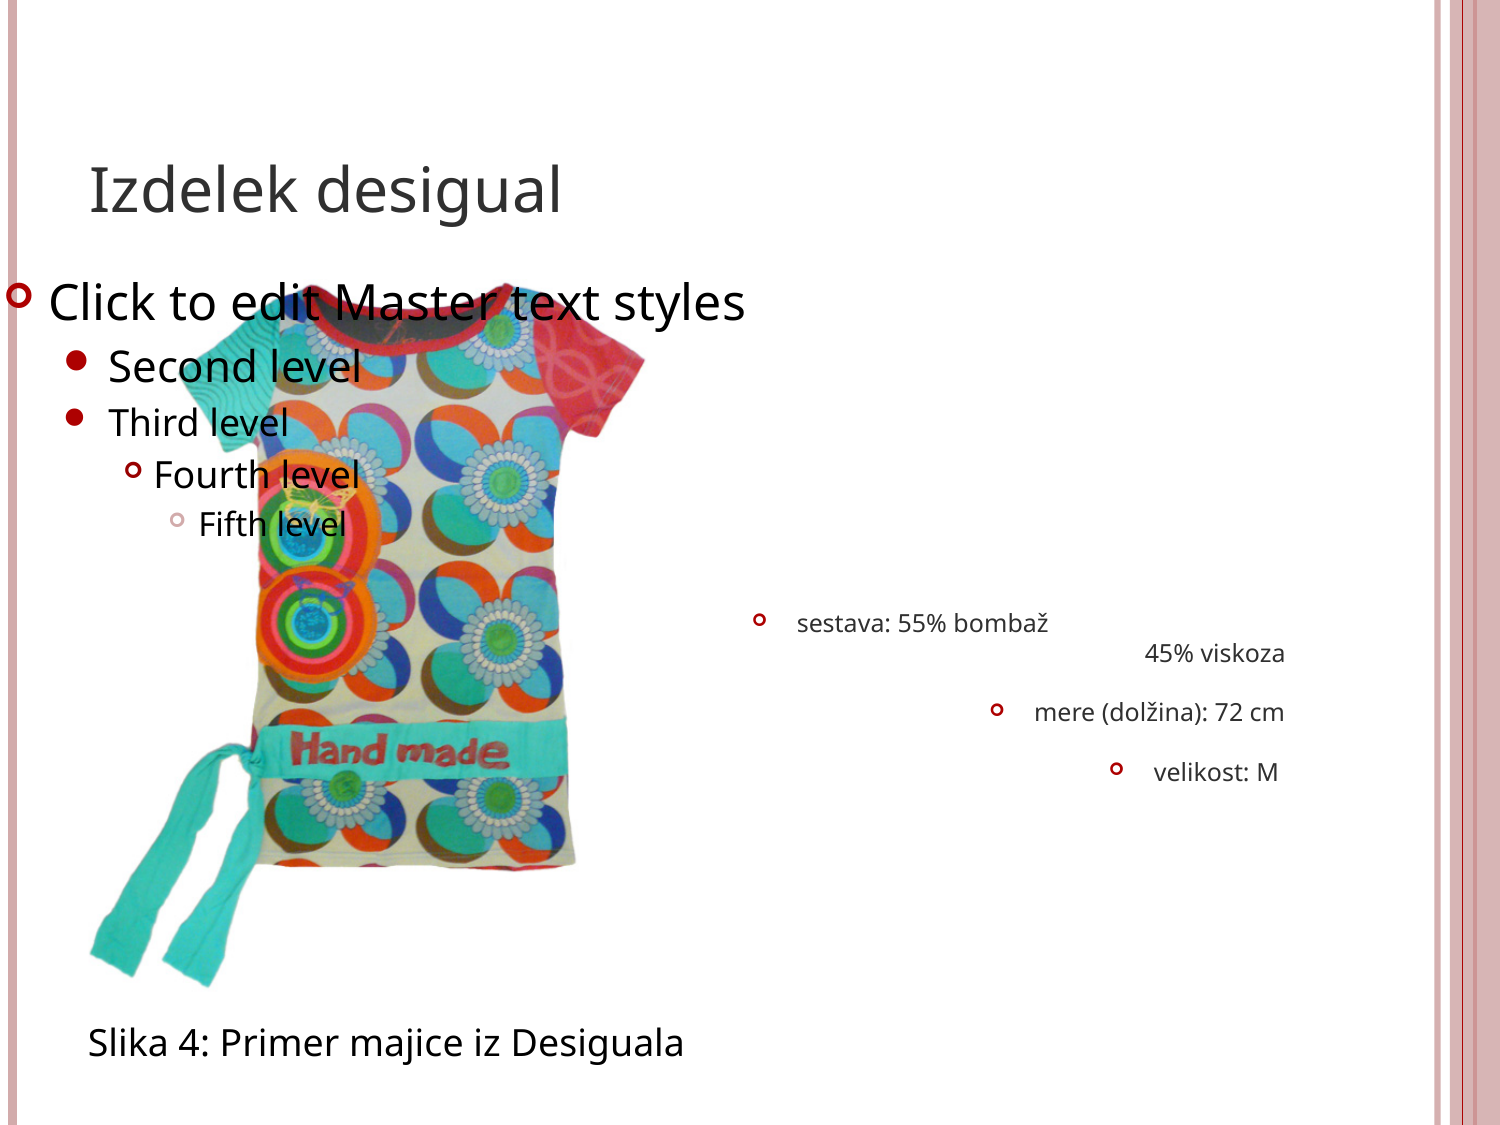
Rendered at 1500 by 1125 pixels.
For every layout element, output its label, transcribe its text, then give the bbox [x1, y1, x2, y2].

list sestava: 55% bombaž 45% viskoza mere (dolžina): 72 cm velikost: M [700, 262, 1301, 1013]
picture [80, 262, 670, 1011]
title Izdelek desigual [75, 45, 1300, 233]
text_box Slika 4: Primer majice iz Desiguala [73, 1011, 701, 1072]
